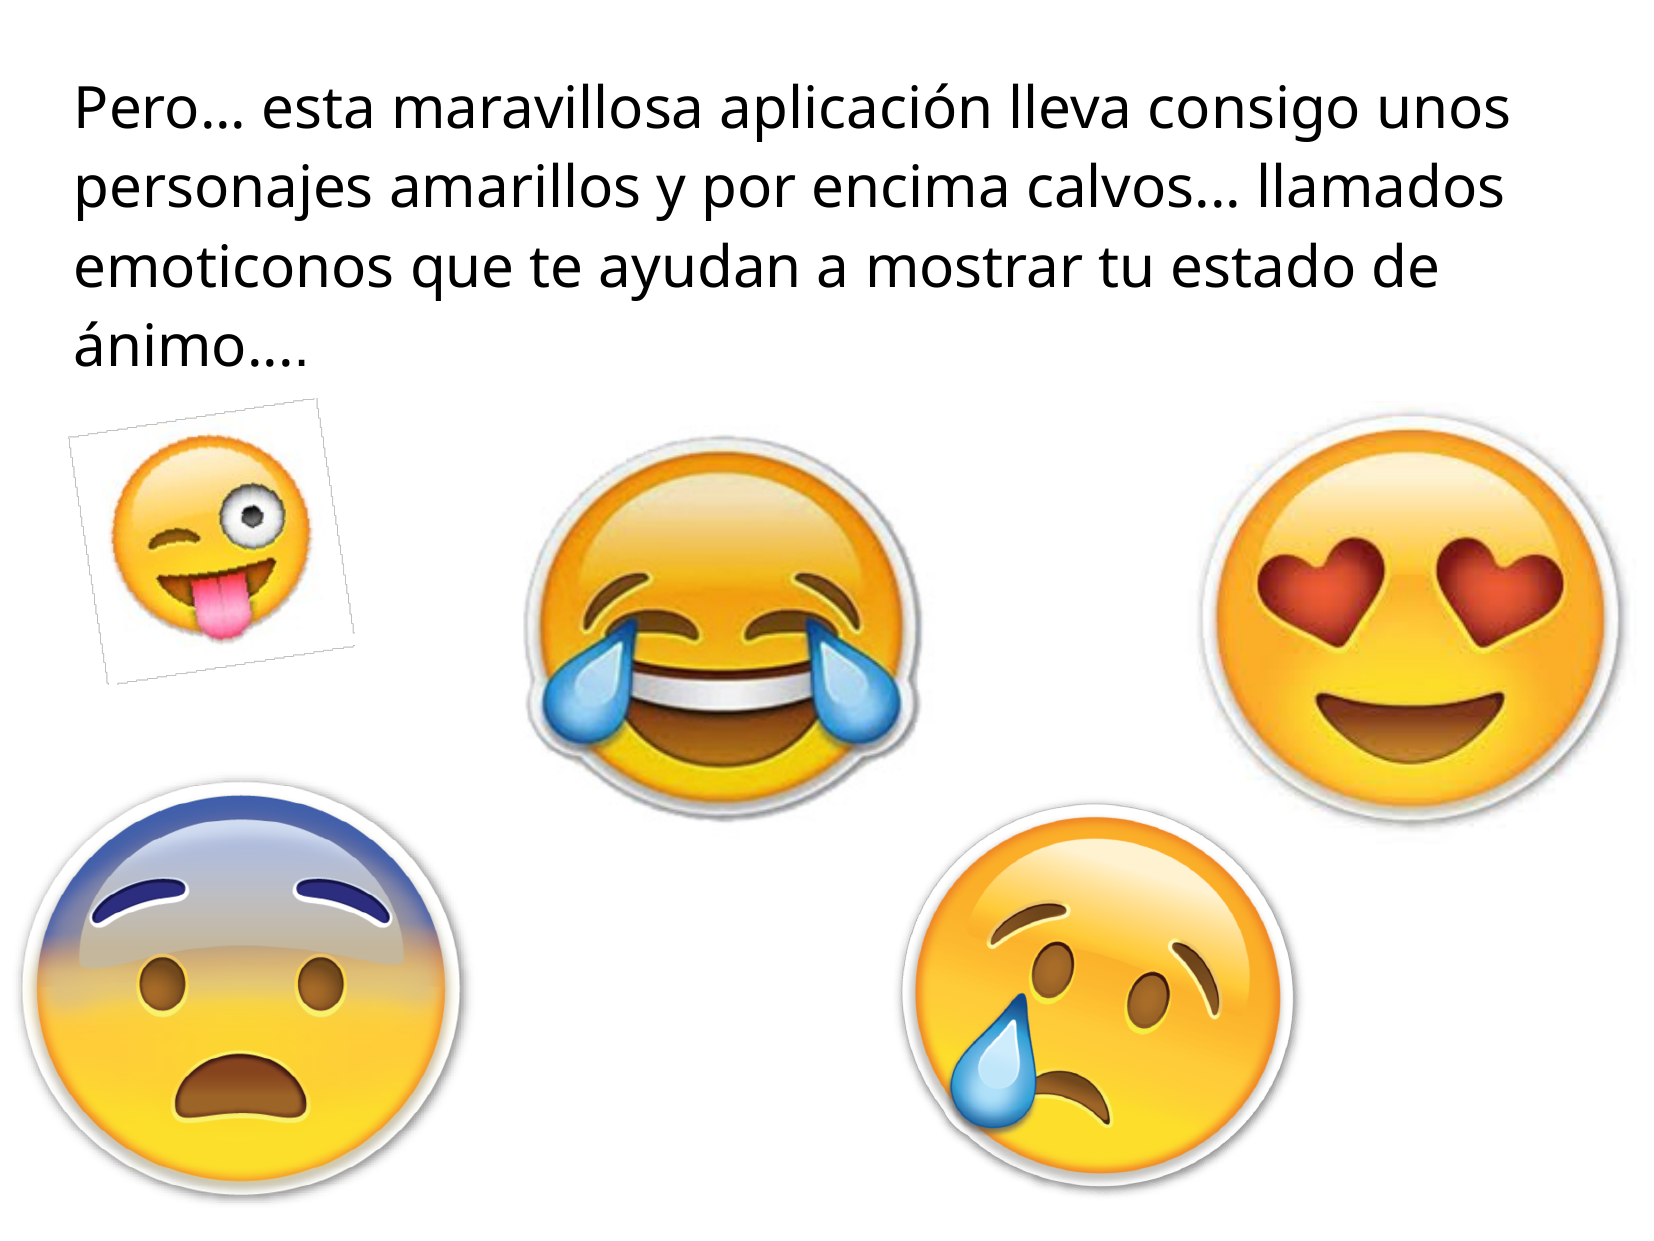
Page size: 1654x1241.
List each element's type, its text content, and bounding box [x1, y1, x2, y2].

text_box Pero... esta maravillosa aplicación lleva consigo unos personajes amarillos y por encima calvos... llamados emoticonos que te ayudan a mostrar tu estado de ánimo.... [59, 59, 1607, 470]
picture [507, 401, 1639, 1241]
picture [0, 767, 483, 1223]
picture [68, 398, 355, 686]
